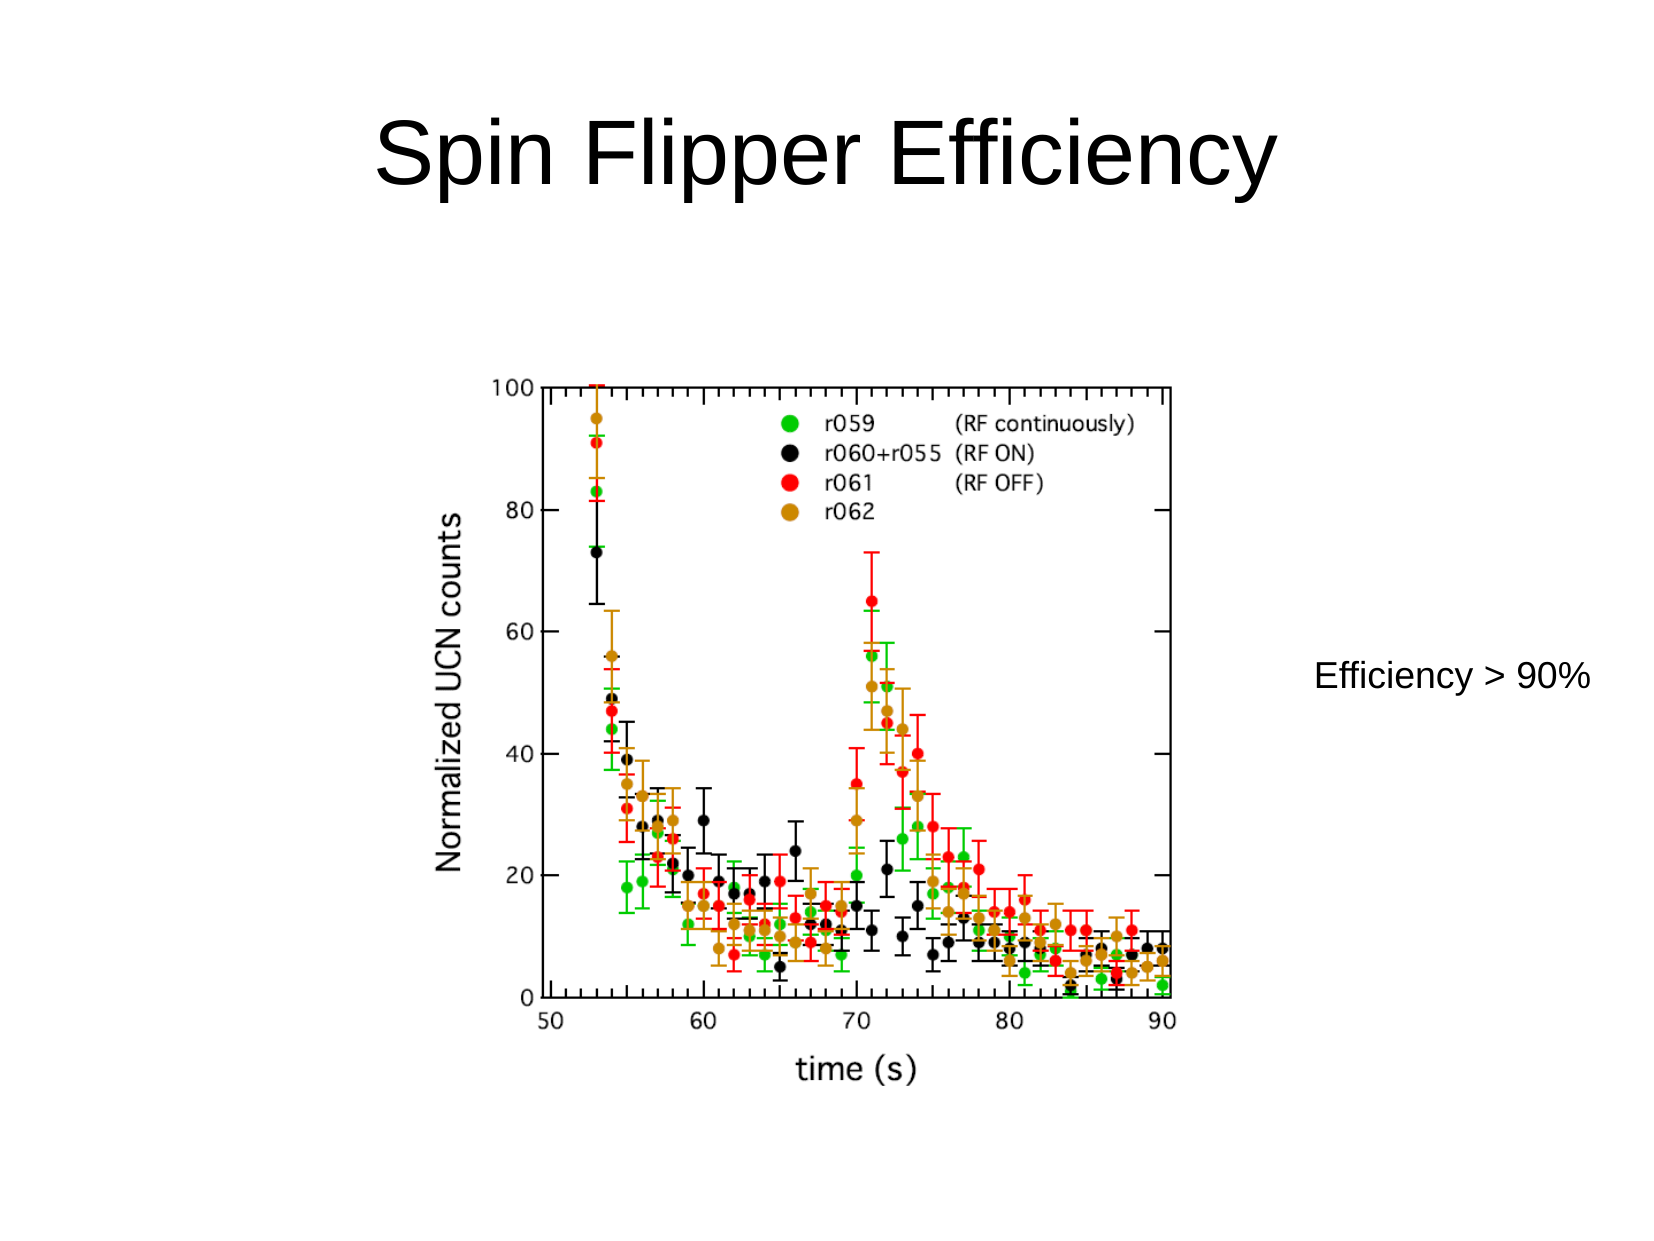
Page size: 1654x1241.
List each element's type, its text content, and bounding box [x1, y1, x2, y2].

text_box Efficiency > 90% [1299, 647, 1608, 709]
title Spin Flipper Efficiency [82, 49, 1571, 257]
picture [428, 311, 1225, 1086]
